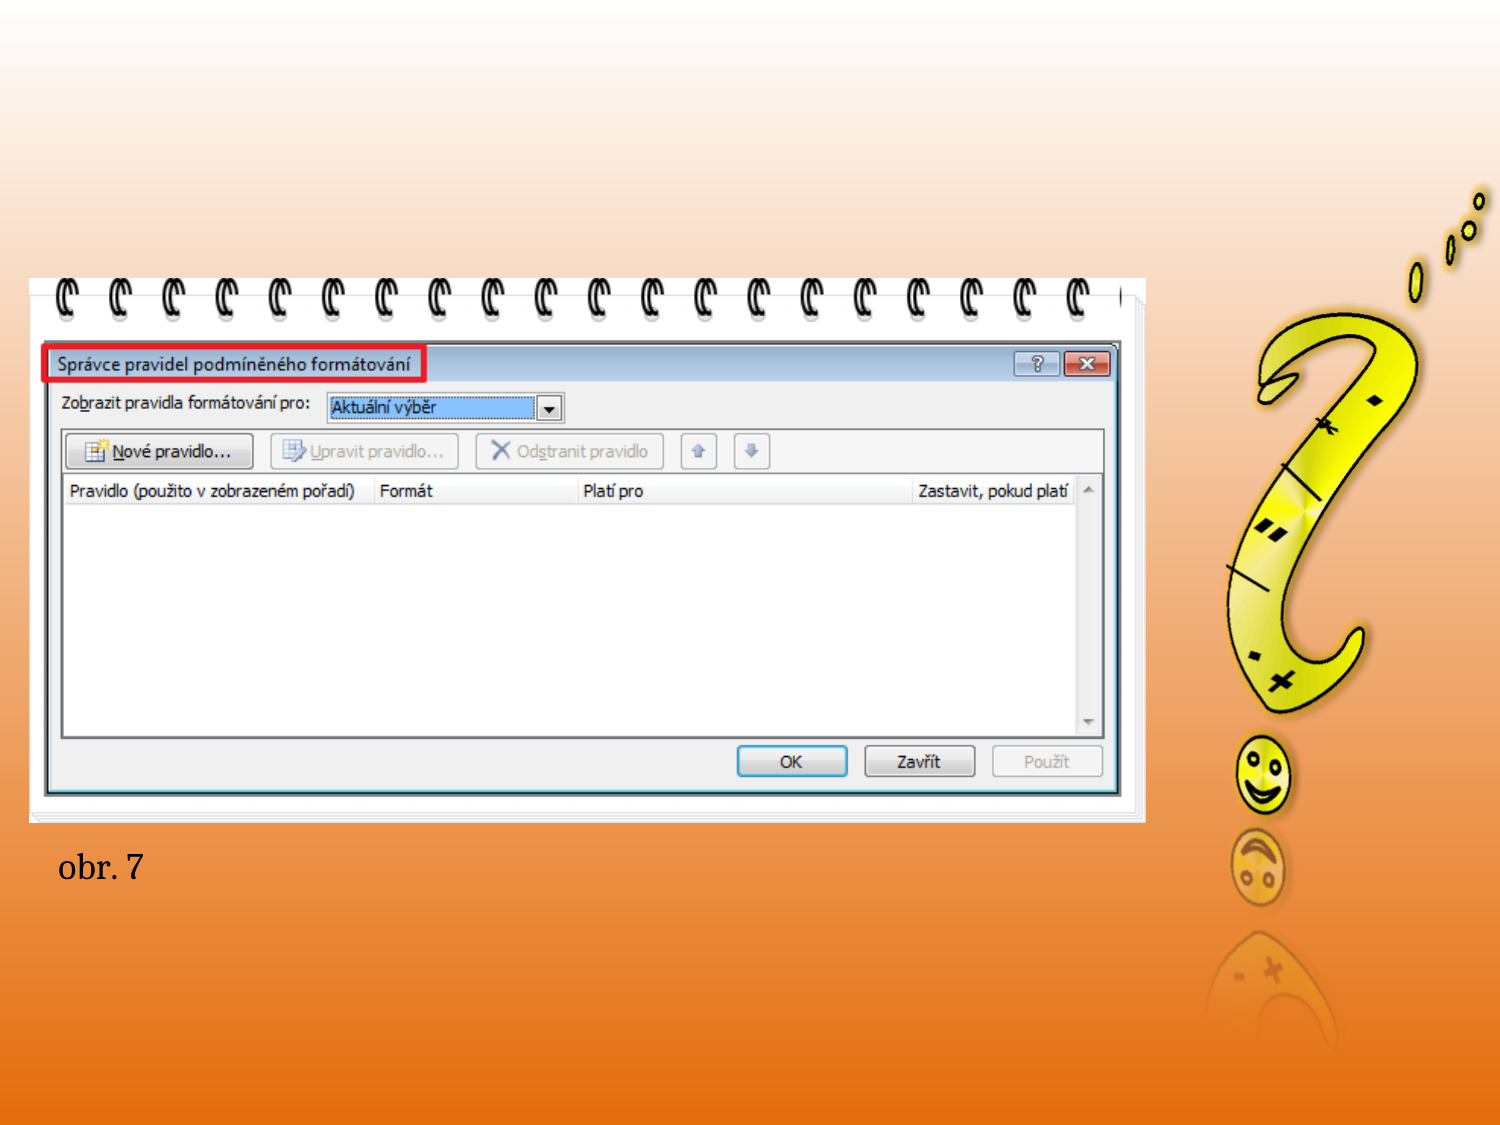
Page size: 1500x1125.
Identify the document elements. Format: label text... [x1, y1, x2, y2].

text_box obr. 7 [43, 834, 160, 895]
picture [29, 278, 1146, 823]
picture [1171, 160, 1500, 1125]
